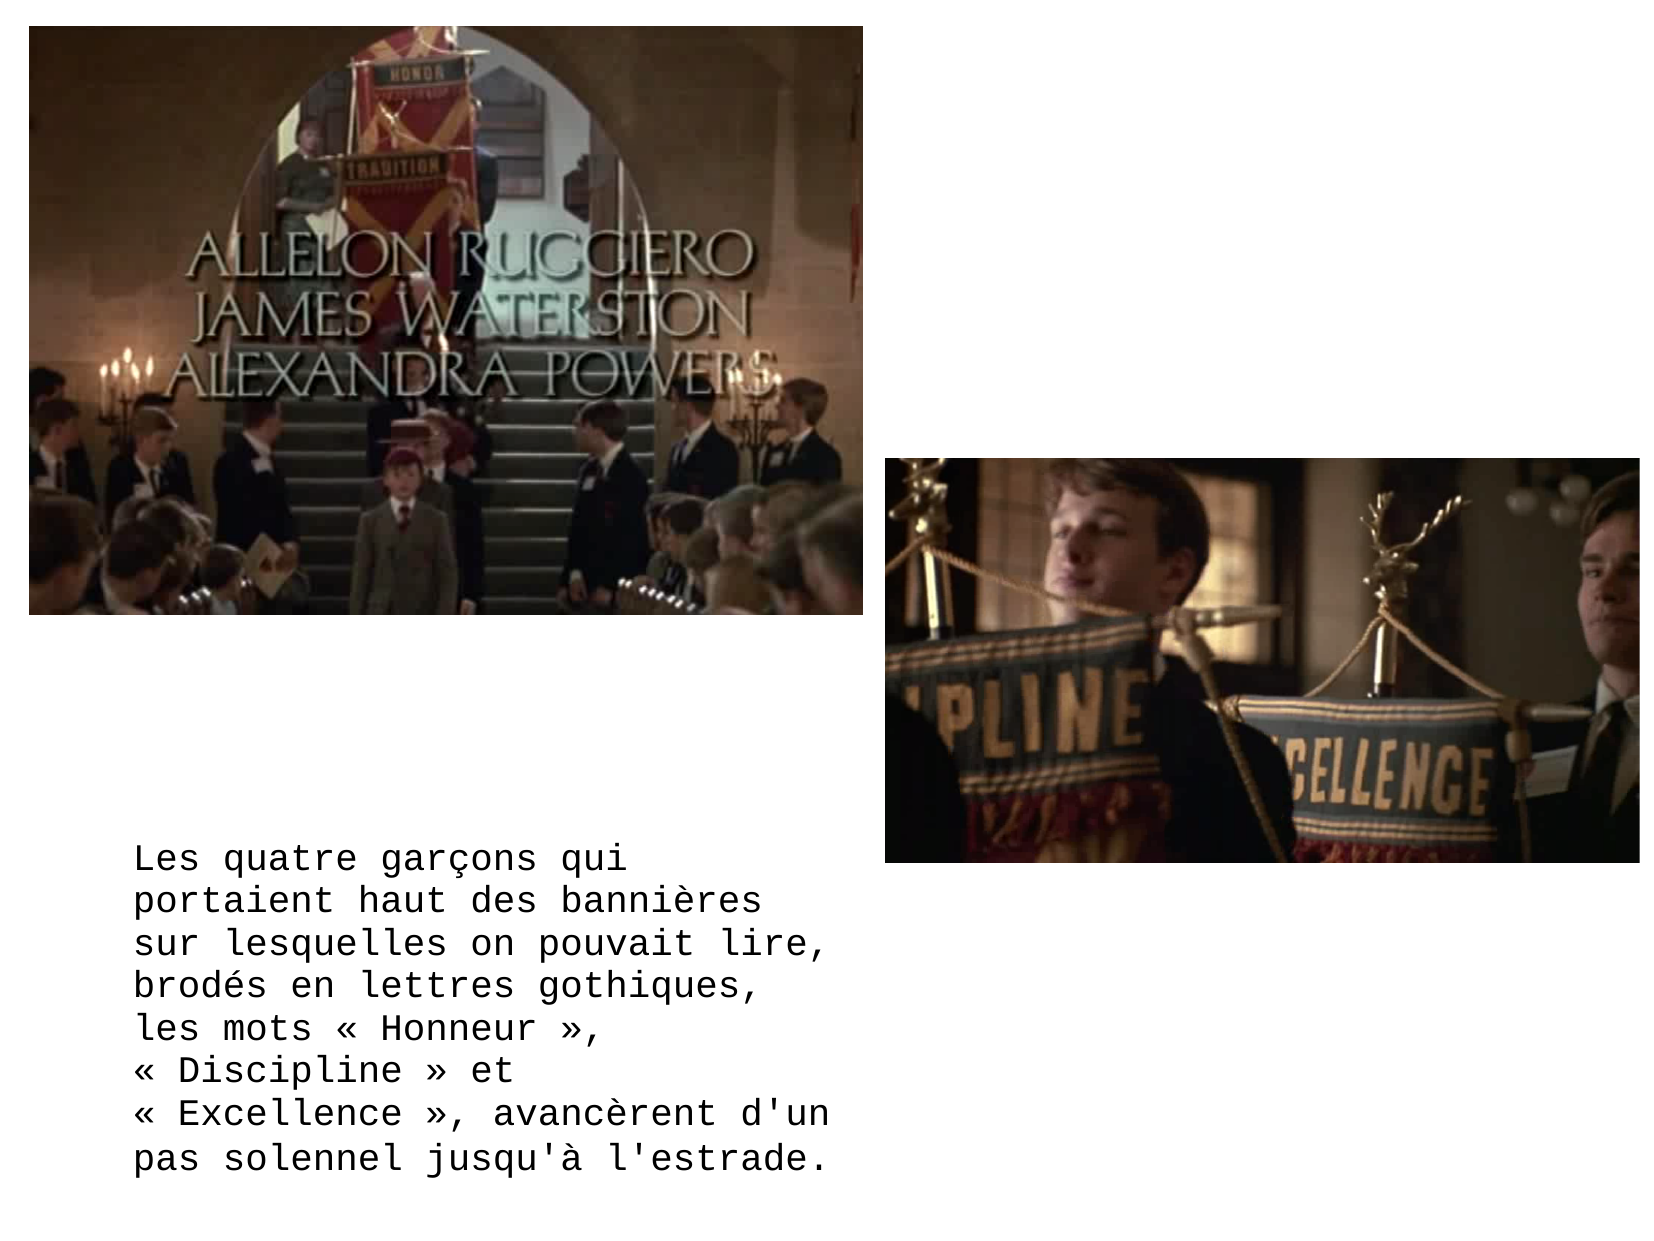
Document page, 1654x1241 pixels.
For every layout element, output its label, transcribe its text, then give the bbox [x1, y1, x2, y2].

picture [885, 458, 1640, 863]
text_box Les quatre garçons qui portaient haut des bannières sur lesquelles on pouvait lire, brodés en lettres gothiques, les mots « Honneur », « Discipline » et « Excellence », avancèrent d'un pas solennel jusqu'à l'estrade. [118, 831, 863, 1170]
picture [29, 26, 863, 615]
